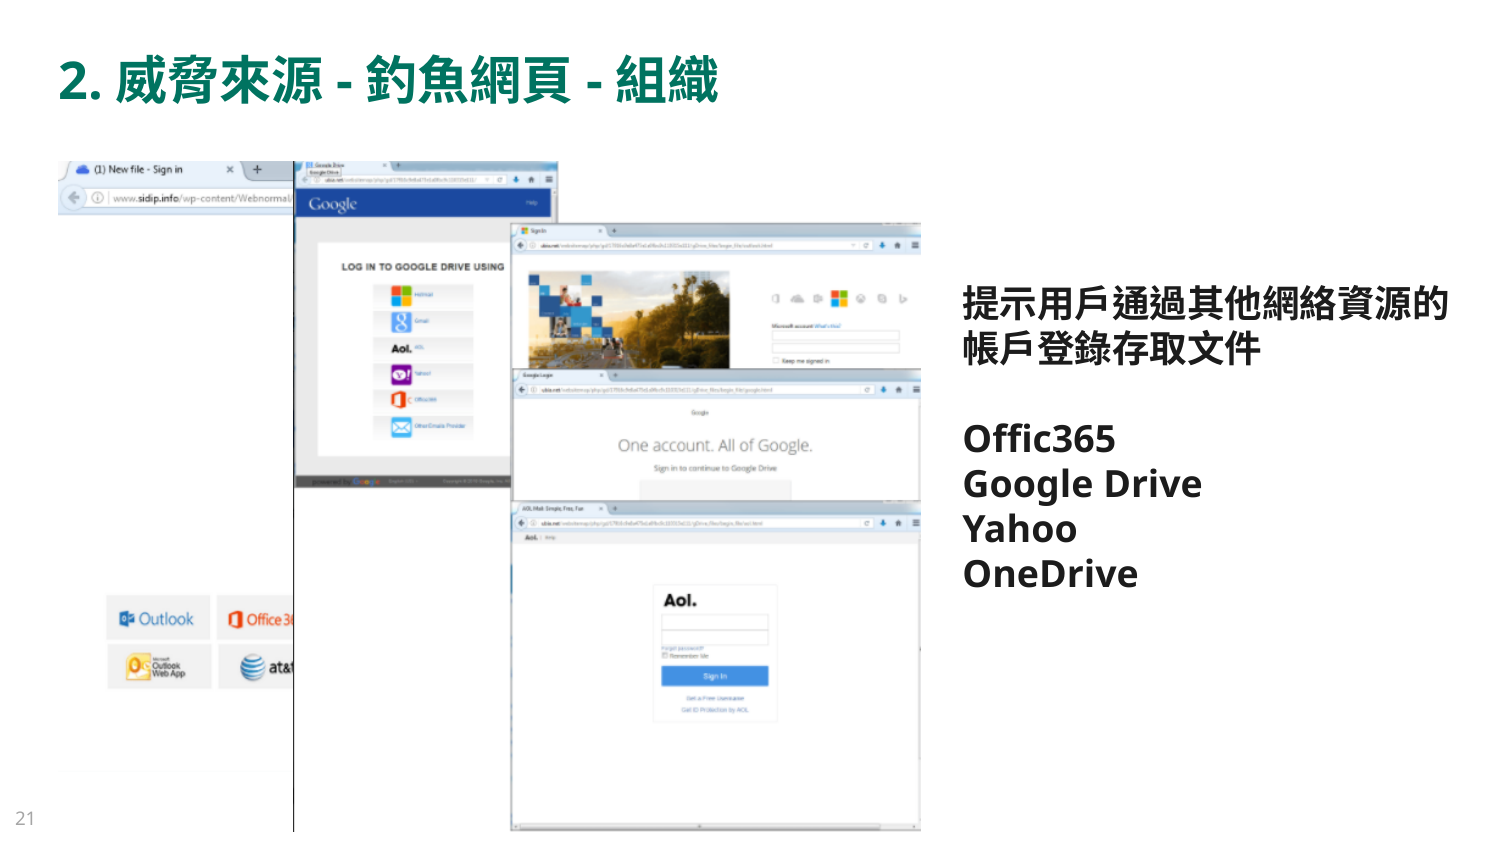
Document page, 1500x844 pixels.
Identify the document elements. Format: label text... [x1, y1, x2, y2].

slide_number 21 [15, 806, 61, 831]
picture [58, 161, 921, 832]
title 2.威脅來源-釣魚網頁-組織 [58, 48, 1442, 162]
text_box 提示用戶通過其他網絡資源的帳戶登錄存取文件 Offic365 Google Drive Yahoo OneDrive [962, 280, 1483, 599]
